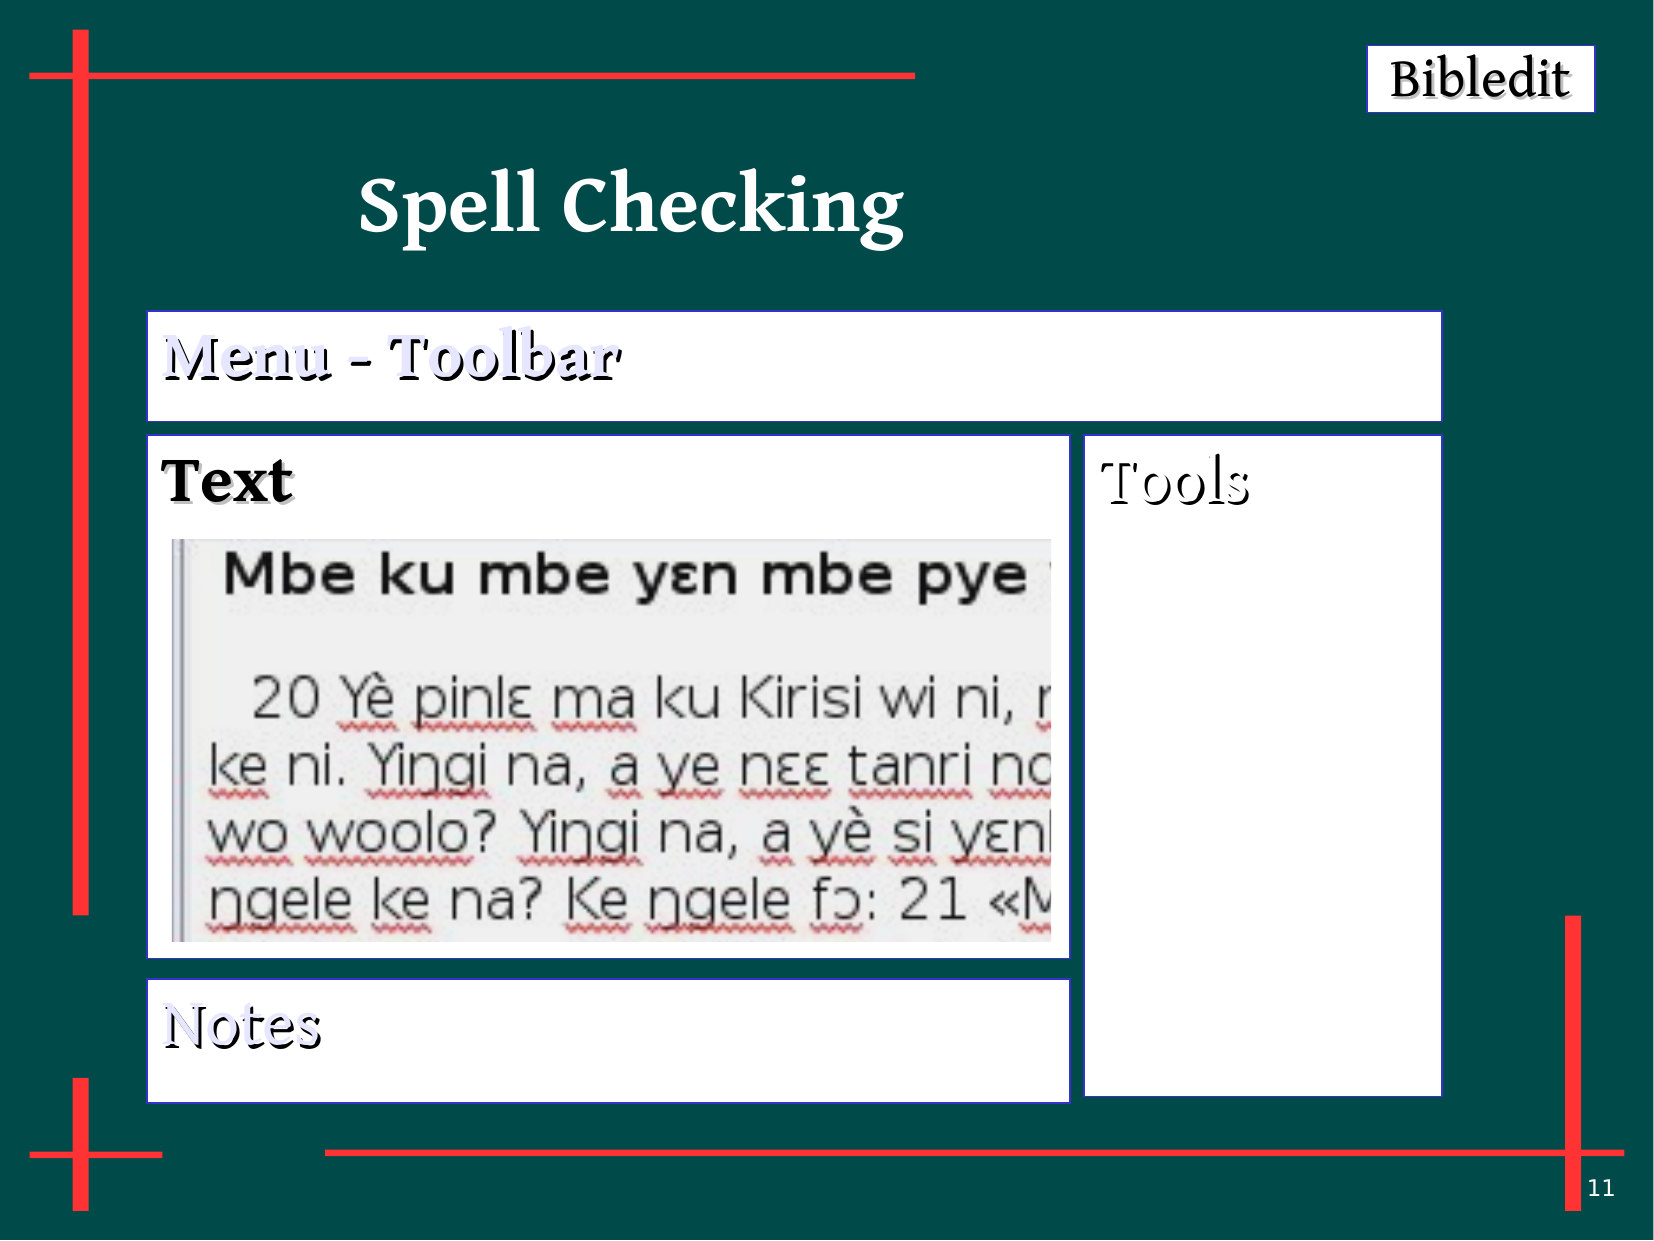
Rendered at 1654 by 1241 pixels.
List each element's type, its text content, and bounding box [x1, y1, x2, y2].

text_box Tools [1083, 435, 1443, 1097]
picture [171, 539, 1052, 942]
title Spell Checking [110, 69, 1152, 345]
text_box Menu - Toolbar [146, 311, 1443, 422]
text_box Notes [146, 979, 1071, 1104]
text_box Text [146, 435, 1071, 959]
text_box Bibledit [1367, 45, 1595, 113]
